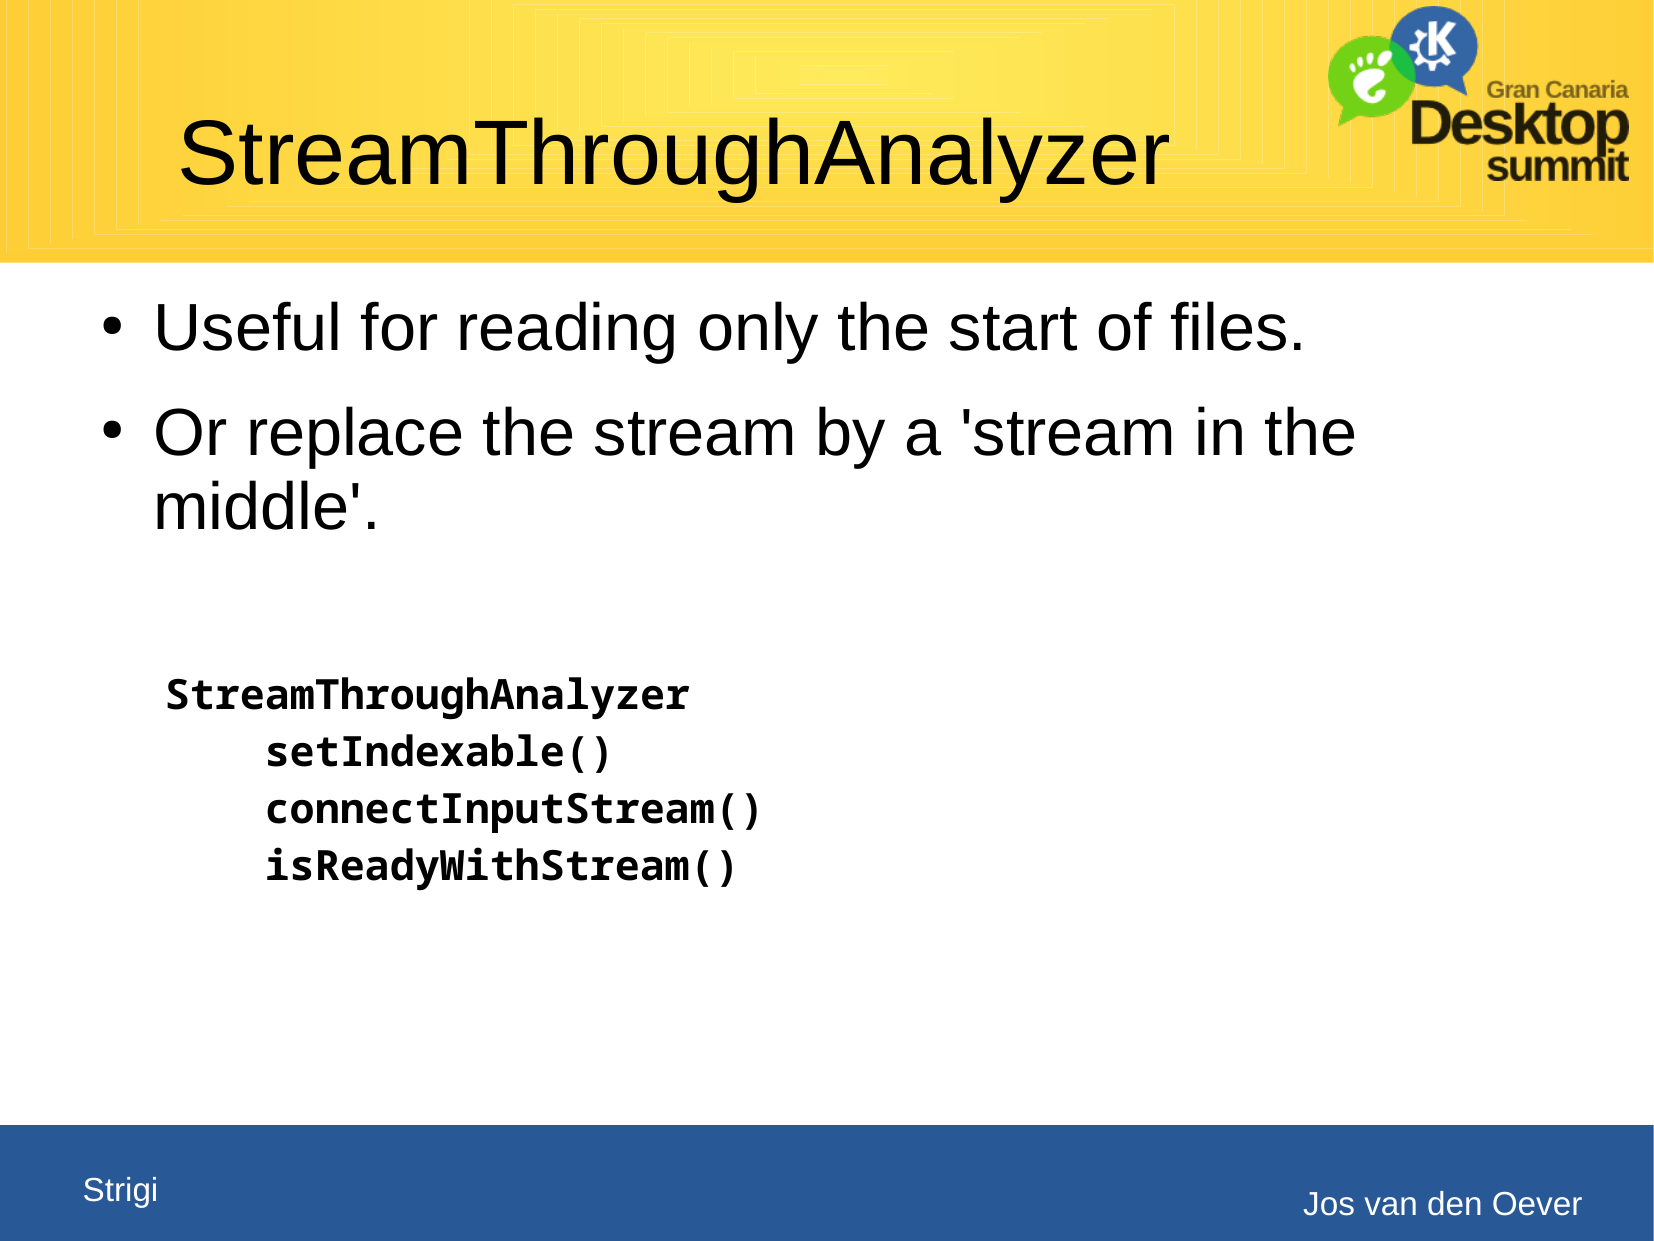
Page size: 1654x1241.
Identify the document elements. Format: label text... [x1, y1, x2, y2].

picture [1328, 6, 1629, 181]
list Useful for reading only the start of files. Or replace the stream by a 'stream in the middle'. [82, 290, 1571, 1109]
text_box StreamThroughAnalyzer setIndexable() connectInputStream() isReadyWithStream() [150, 657, 938, 976]
title StreamThroughAnalyzer [37, 49, 1313, 257]
